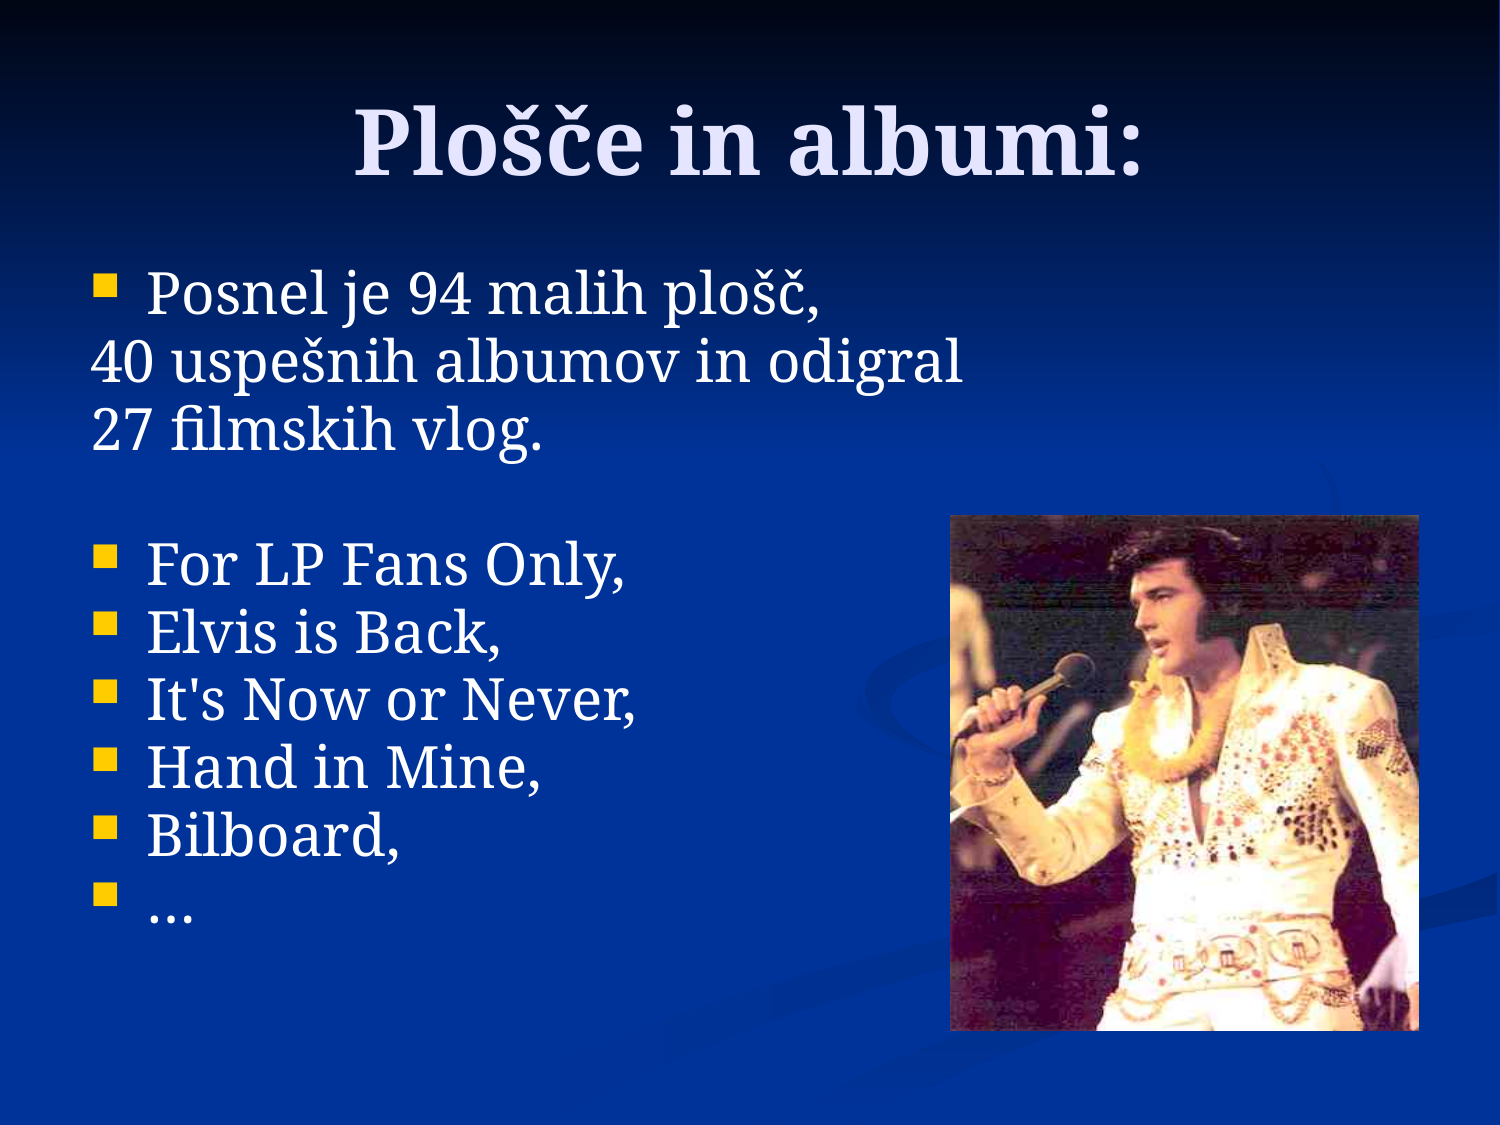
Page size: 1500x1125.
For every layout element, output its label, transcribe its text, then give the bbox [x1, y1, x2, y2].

title Plošče in albumi: [75, 45, 1425, 233]
list Posnel je 94 malih plošč, 40 uspešnih albumov in odigral 27 filmskih vlog. For LP Fans Only, Elvis is Back, It's Now or Never, Hand in Mine, Bilboard, … [75, 262, 1425, 1005]
picture [950, 515, 1419, 1031]
